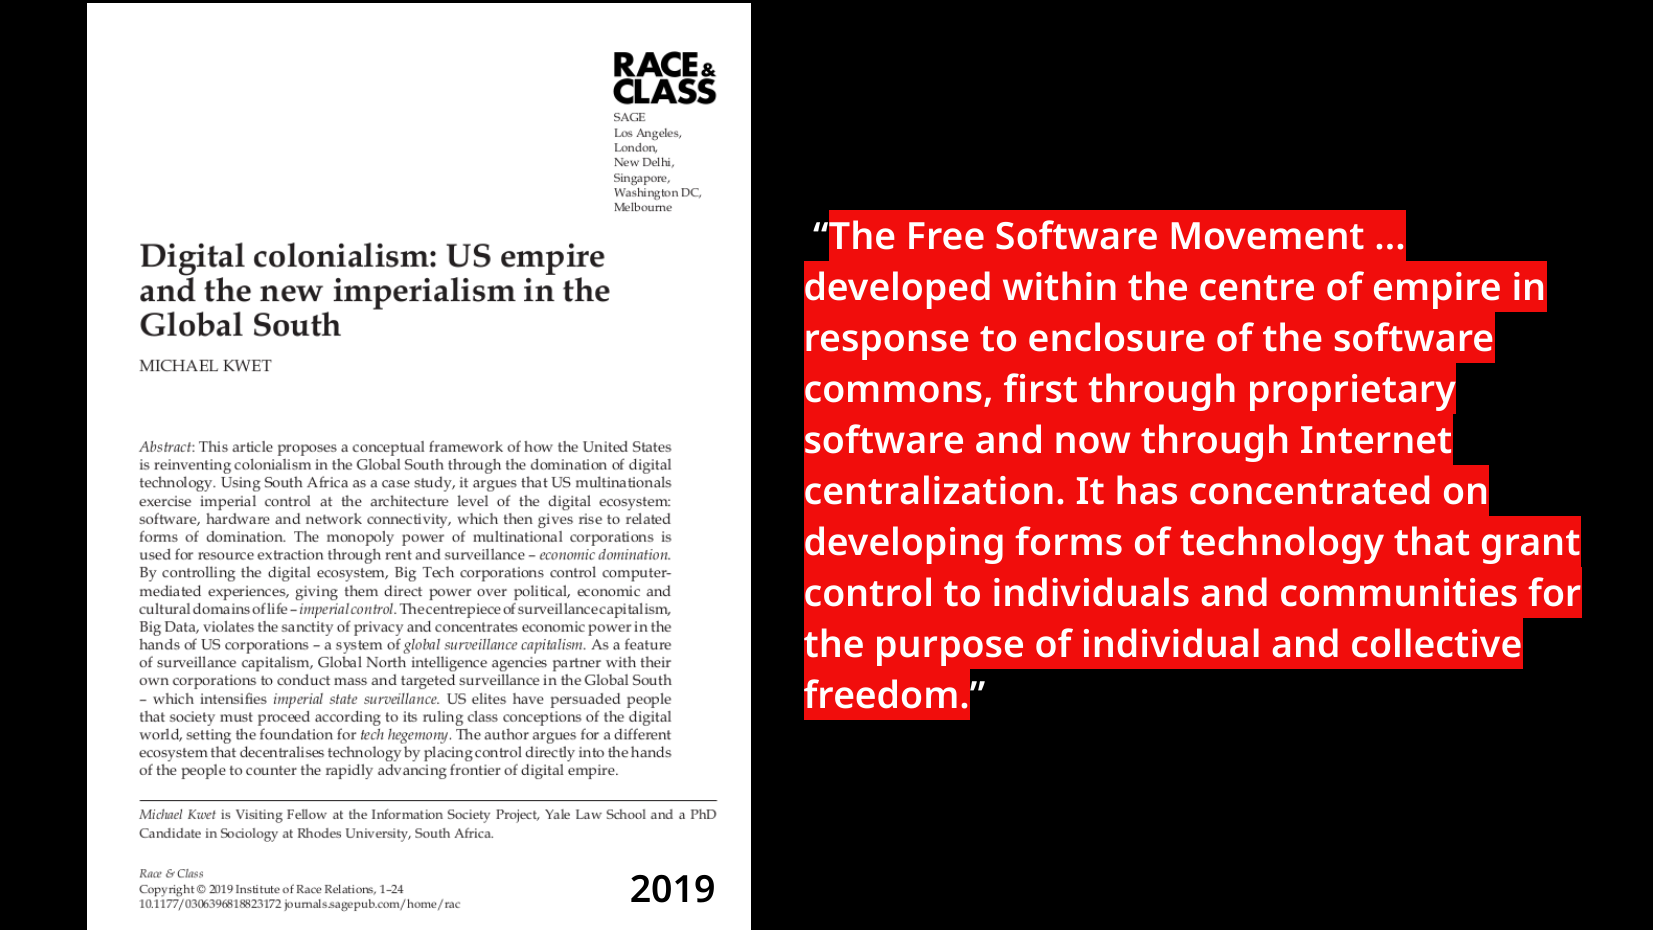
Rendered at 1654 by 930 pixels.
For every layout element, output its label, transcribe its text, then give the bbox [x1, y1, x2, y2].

text_box 2019 [15, 855, 1636, 930]
picture [87, 3, 751, 855]
title “The Free Software Movement ... developed within the centre of empire in response to enclosure of the software commons, first through proprietary software and now through Internet centralization. It has concentrated on developing forms of technology that grant control to individuals and communities for the purpose of individual and collective freedom.” [803, 259, 1594, 670]
